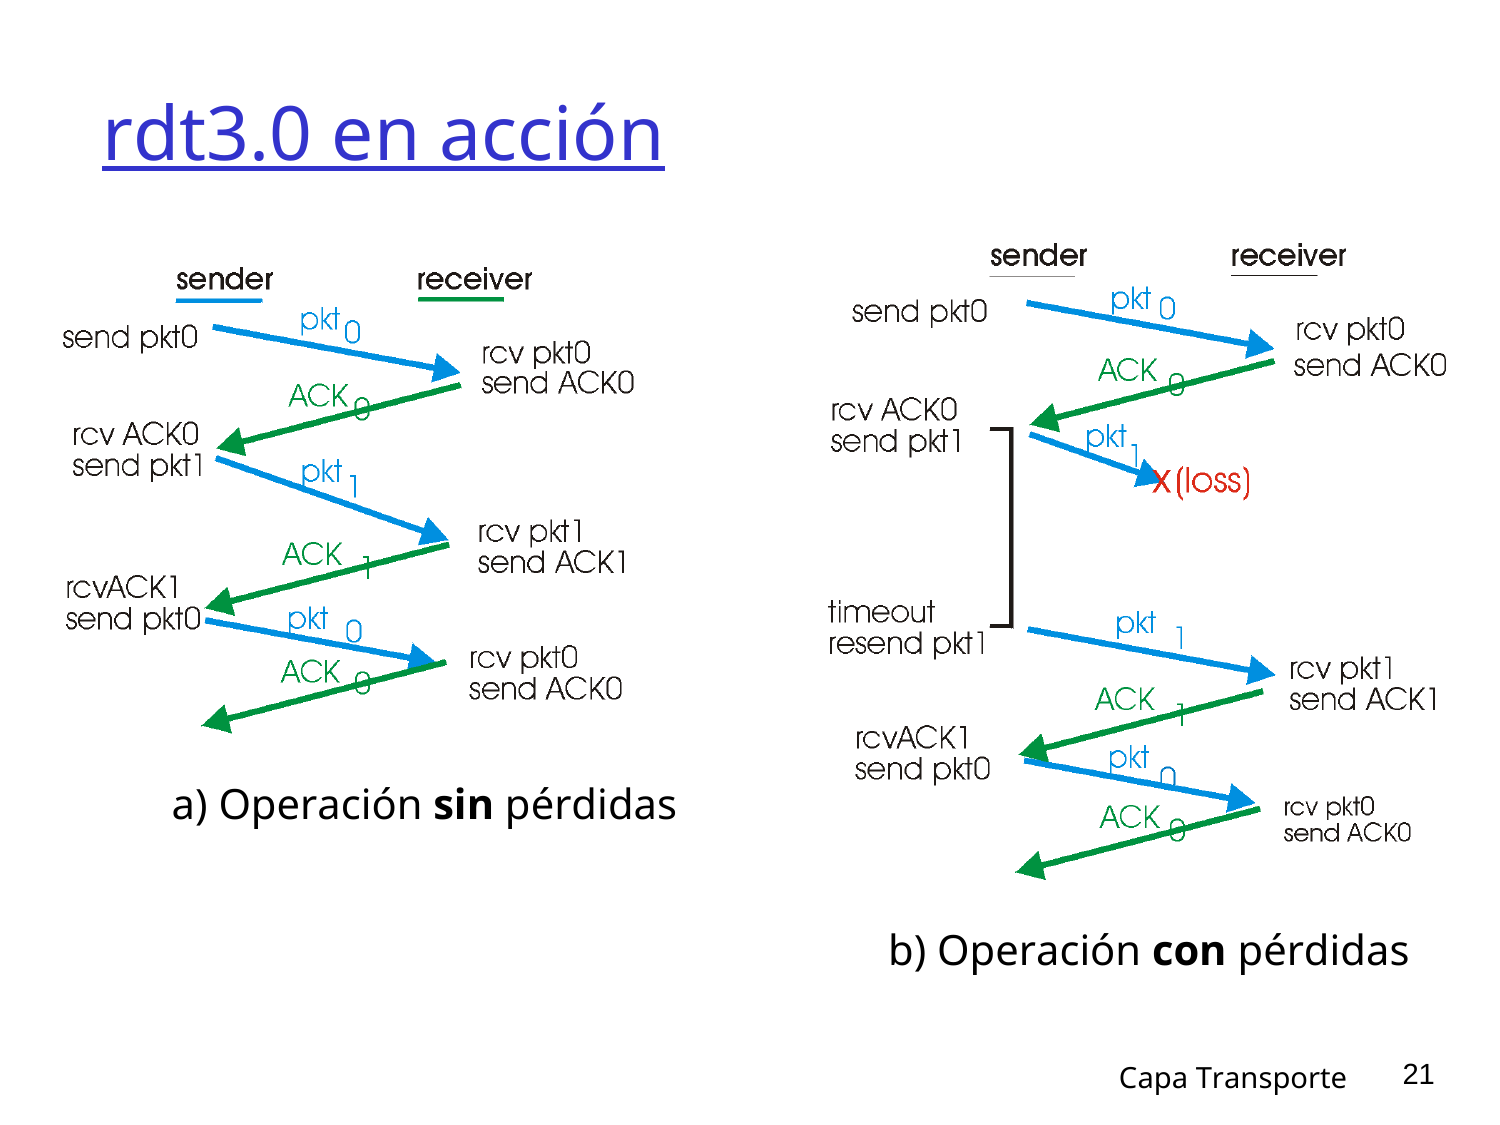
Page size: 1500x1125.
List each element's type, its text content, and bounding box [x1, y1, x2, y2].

text_box b) Operación con pérdidas [873, 912, 1425, 985]
picture [62, 243, 1446, 964]
title rdt3.0 en acción [87, 37, 1363, 225]
text_box a) Operación sin pérdidas [156, 767, 693, 840]
